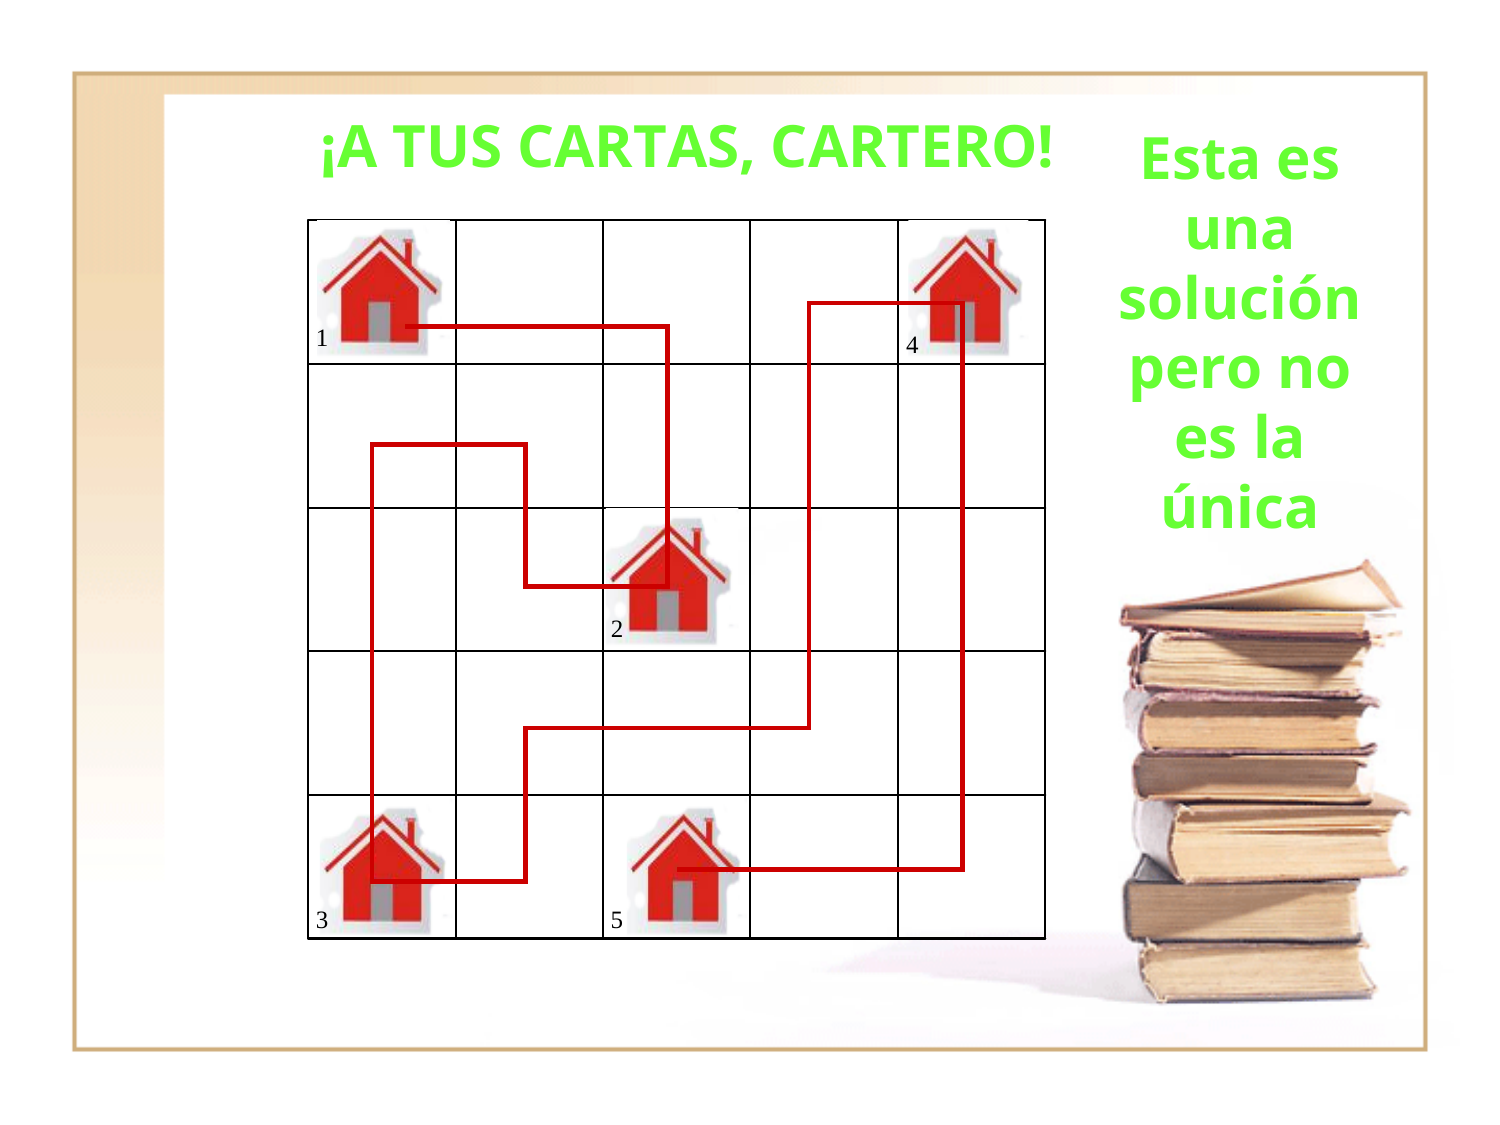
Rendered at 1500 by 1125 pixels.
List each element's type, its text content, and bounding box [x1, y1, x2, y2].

text_box 3 [301, 895, 344, 941]
text_box 4 [891, 320, 934, 366]
text_box 5 [595, 895, 639, 941]
text_box Esta es una solución pero no es la única [1086, 183, 1394, 479]
picture [0, 0, 1500, 1125]
text_box 1 [301, 314, 344, 360]
text_box 2 [596, 605, 639, 651]
text_box ¡A TUS CARTAS, CARTERO! [106, 84, 1269, 205]
